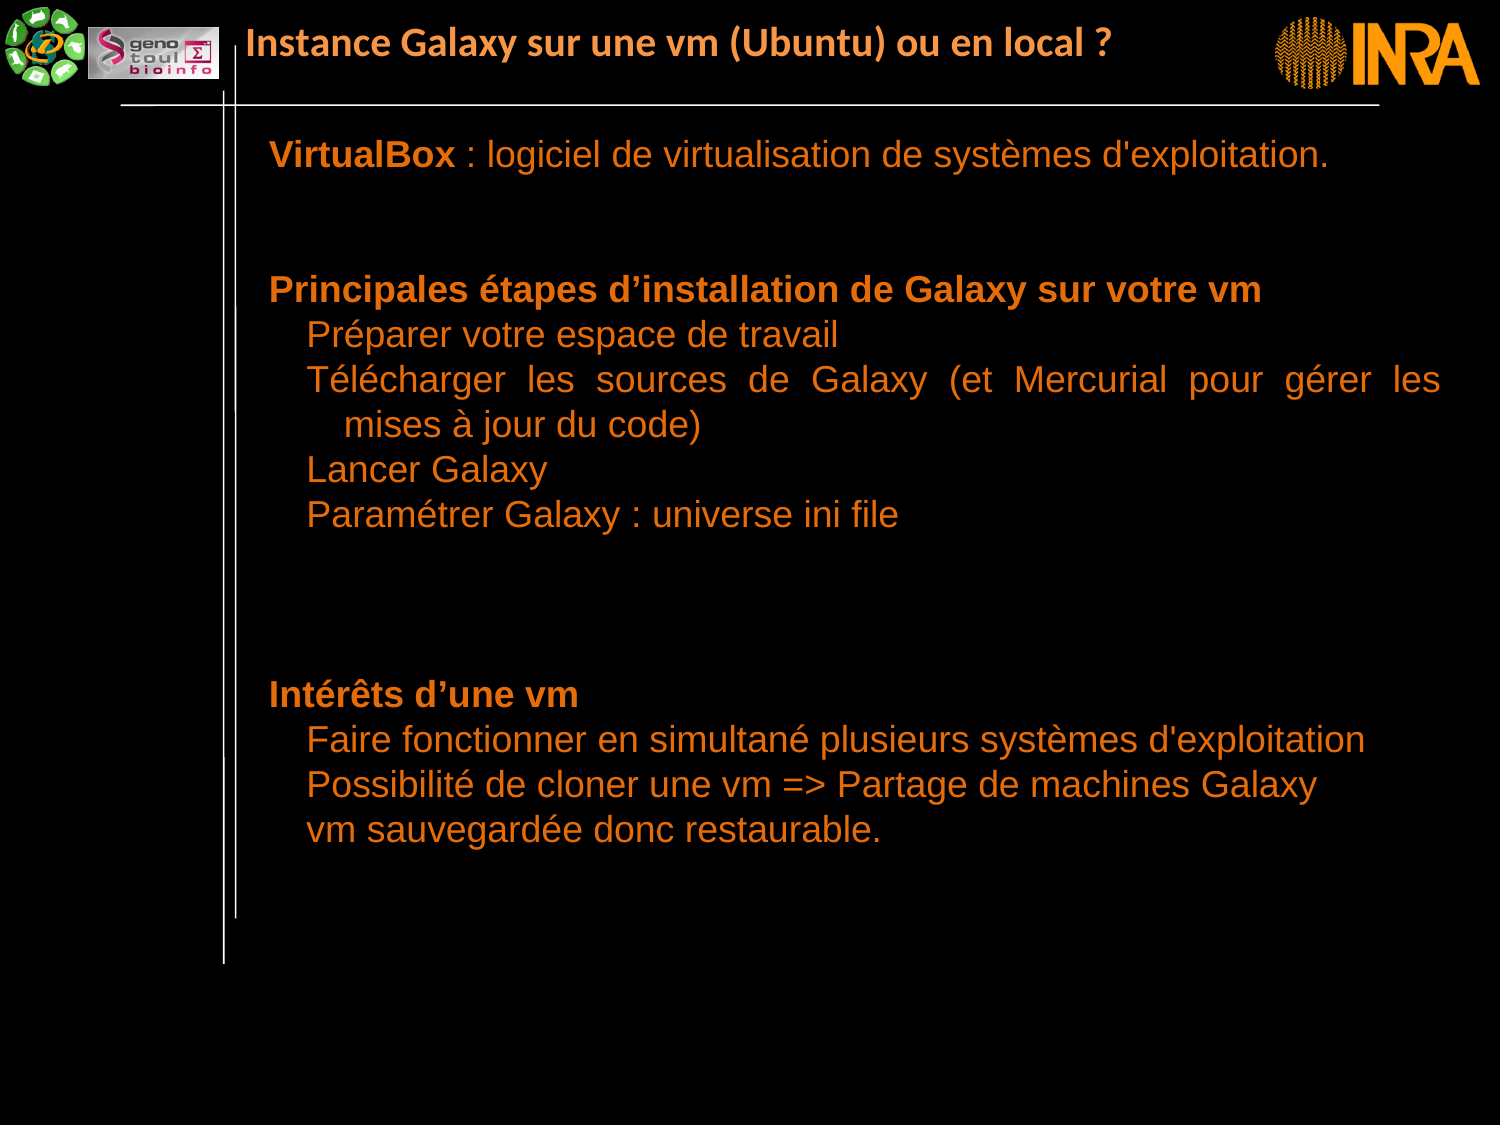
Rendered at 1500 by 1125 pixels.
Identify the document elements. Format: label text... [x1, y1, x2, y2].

text_box Instance Galaxy sur une vm (Ubuntu) ou en local ? [230, 7, 1436, 74]
text_box VirtualBox : logiciel de virtualisation de systèmes d'exploitation. Principales étapes d’installation de Galaxy sur votre vm Préparer votre espace de travail Télécharger les sources de Galaxy (et Mercurial pour gérer les mises à jour du code) Lancer Galaxy Paramétrer Galaxy : universe ini file Intérêts d’une vm Faire fonctionner en simultané plusieurs systèmes d'exploitation Possibilité de cloner une vm => Partage de machines Galaxy vm sauvegardée donc restaurable. [254, 123, 1459, 903]
